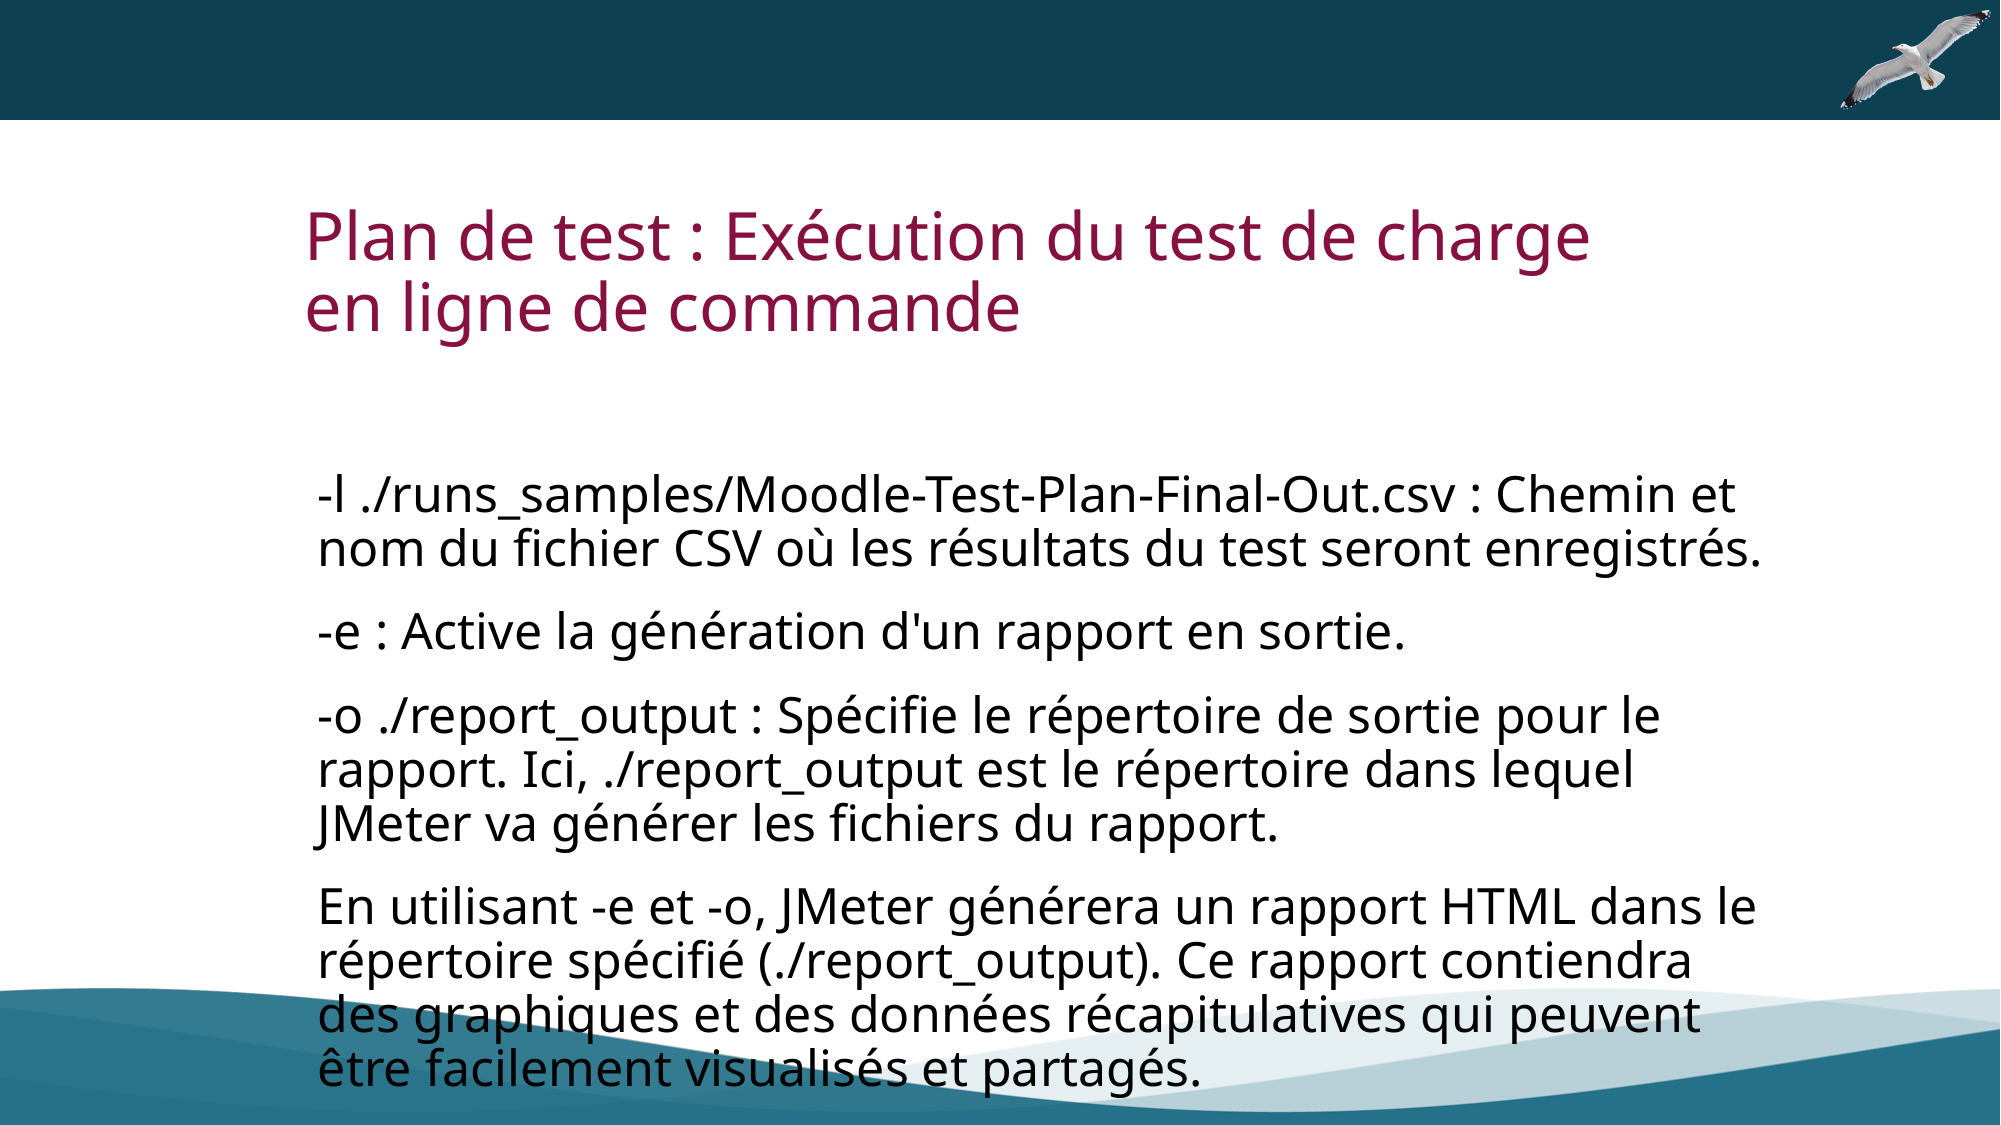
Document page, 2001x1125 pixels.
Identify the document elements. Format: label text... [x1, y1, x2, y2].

picture [0, 974, 2000, 1125]
picture [1820, 0, 2000, 120]
list -l ./runs_samples/Moodle-Test-Plan-Final-Out.csv : Chemin et nom du fichier CSV où les résultats du test seront enregistrés. -e : Active la génération d'un rapport en sortie. -o ./report_output : Spécifie le répertoire de sortie pour le rapport. Ici, ./report_output est le répertoire dans lequel JMeter va générer les fichiers du rapport. En utilisant -e et -o, JMeter générera un rapport HTML dans le répertoire spécifié (./report_output). Ce rapport contiendra des graphiques et des données récapitulatives qui peuvent être facilement visualisés et partagés. [302, 372, 1802, 951]
list Plan de test : Exécution du test de charge en ligne de commande [218, 194, 1689, 326]
